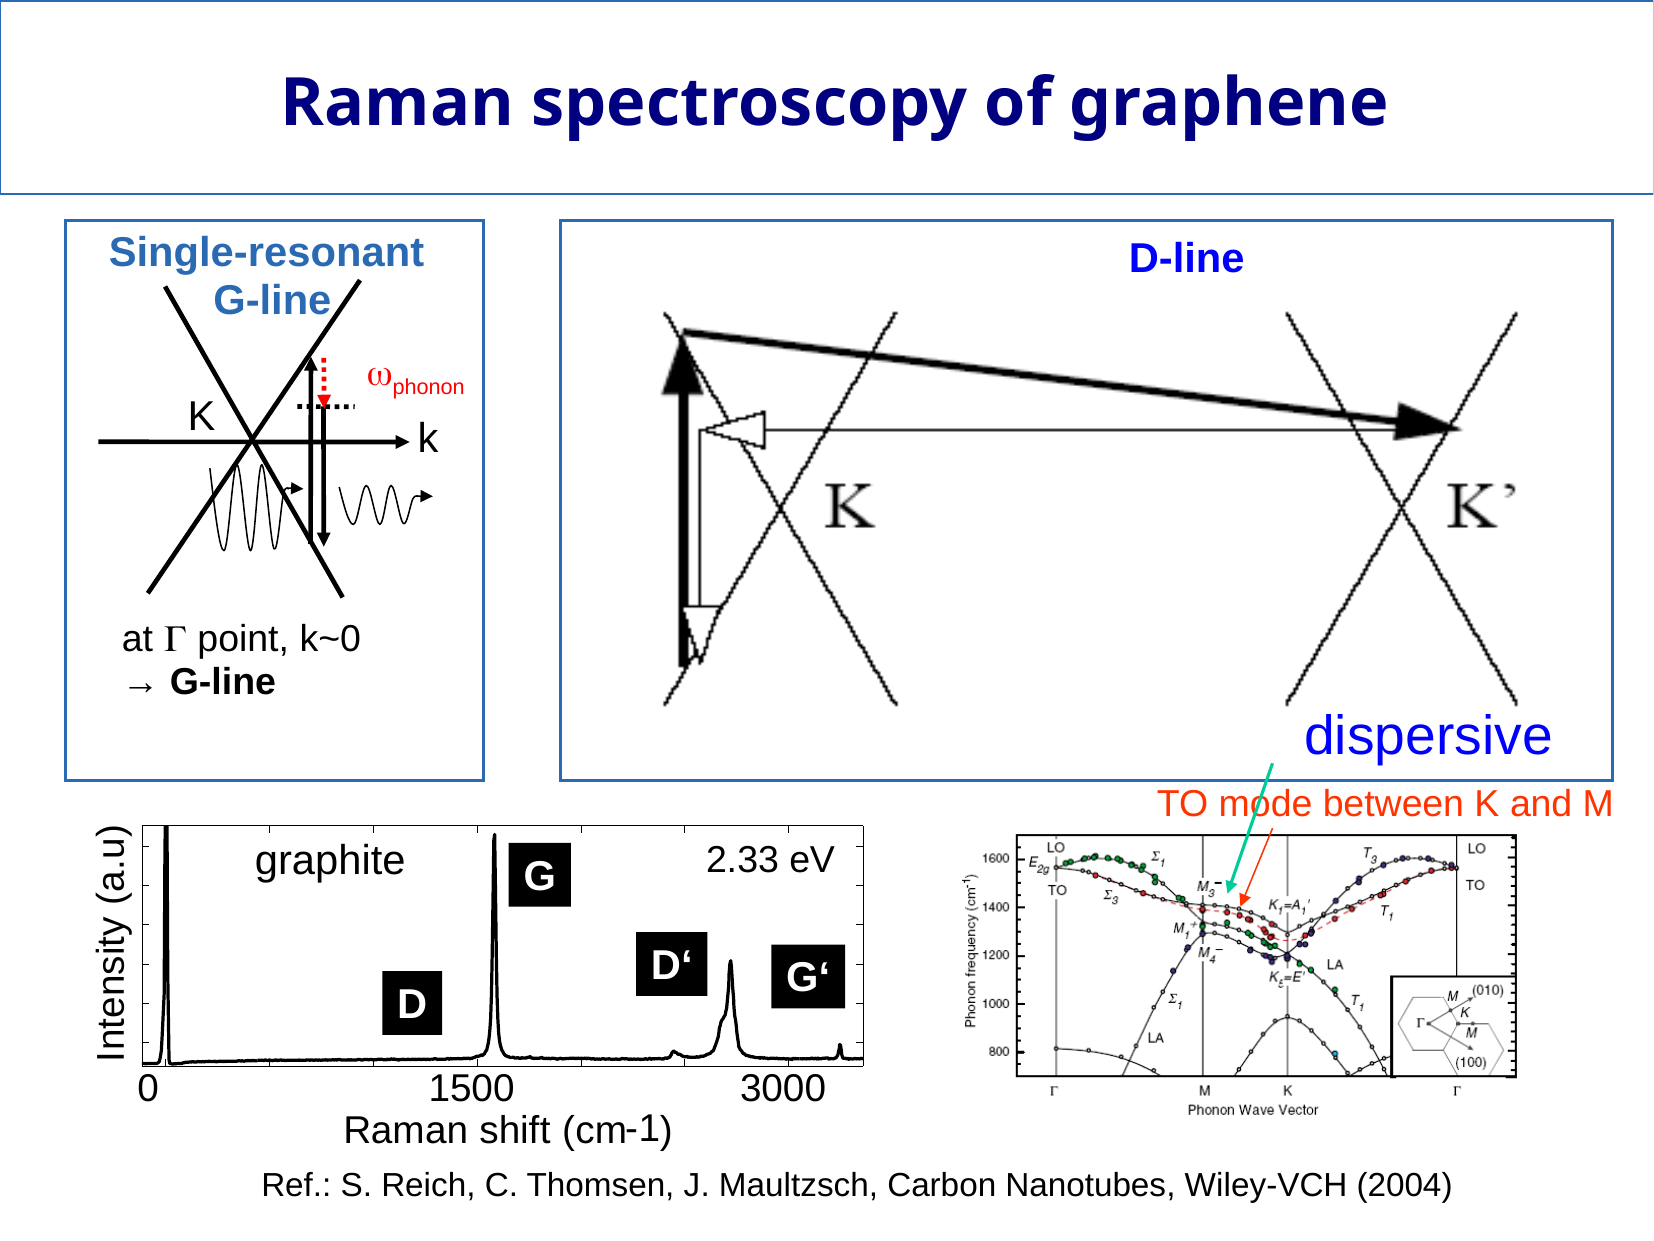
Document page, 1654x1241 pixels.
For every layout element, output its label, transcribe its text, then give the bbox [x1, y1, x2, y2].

text_box D‘ [636, 932, 708, 996]
text_box G‘ [771, 944, 846, 1009]
text_box D-line [1114, 225, 1260, 289]
text_box Ref.: S. Reich, C. Thomsen, J. Maultzsch, Carbon Nanotubes, Wiley-VCH (2004)‏ [246, 1156, 1470, 1213]
picture [957, 828, 1523, 1123]
text_box D [382, 971, 443, 1035]
text_box dispersive [1289, 698, 1569, 774]
text_box graphite [239, 826, 421, 891]
text_box G [508, 842, 571, 907]
picture [637, 299, 1538, 725]
text_box 2.33 eV [691, 829, 850, 889]
text_box Single-resonant G-line [94, 222, 451, 332]
text_box phonon [352, 339, 480, 408]
text_box at  point, k~0 → G-line [107, 607, 377, 711]
picture [84, 822, 866, 1159]
text_box K [172, 383, 231, 447]
text_box TO mode between K and M [1142, 776, 1266, 833]
text_box Raman spectroscopy of graphene [0, 0, 1654, 194]
text_box k [402, 408, 454, 470]
text_box TO mode between K and M [1251, 776, 1630, 833]
